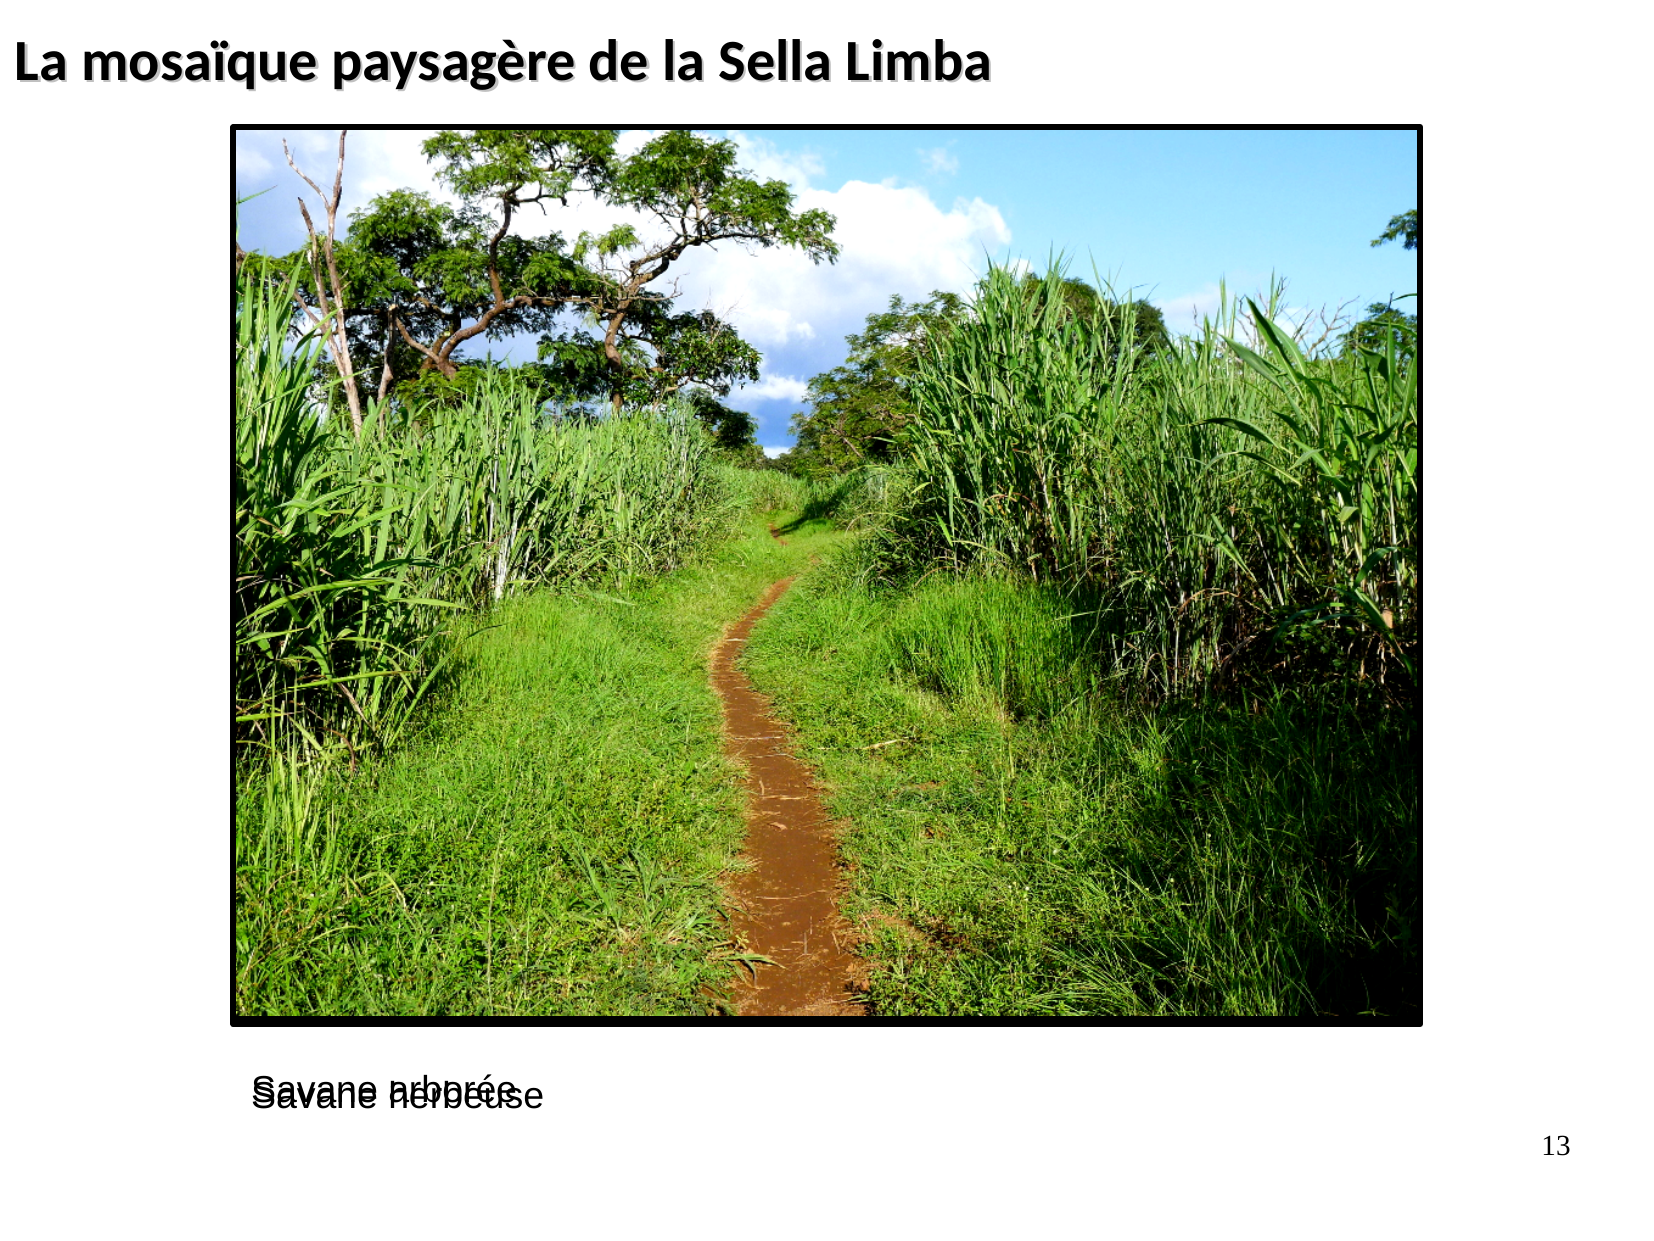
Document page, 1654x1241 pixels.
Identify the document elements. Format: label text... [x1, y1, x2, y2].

text_box Savane arborée [236, 1040, 634, 1099]
picture [236, 129, 1418, 1016]
text_box La mosaïque paysagère de la Sella Limba [0, 0, 1489, 87]
text_box Savane herbeuse [236, 1045, 1394, 1105]
